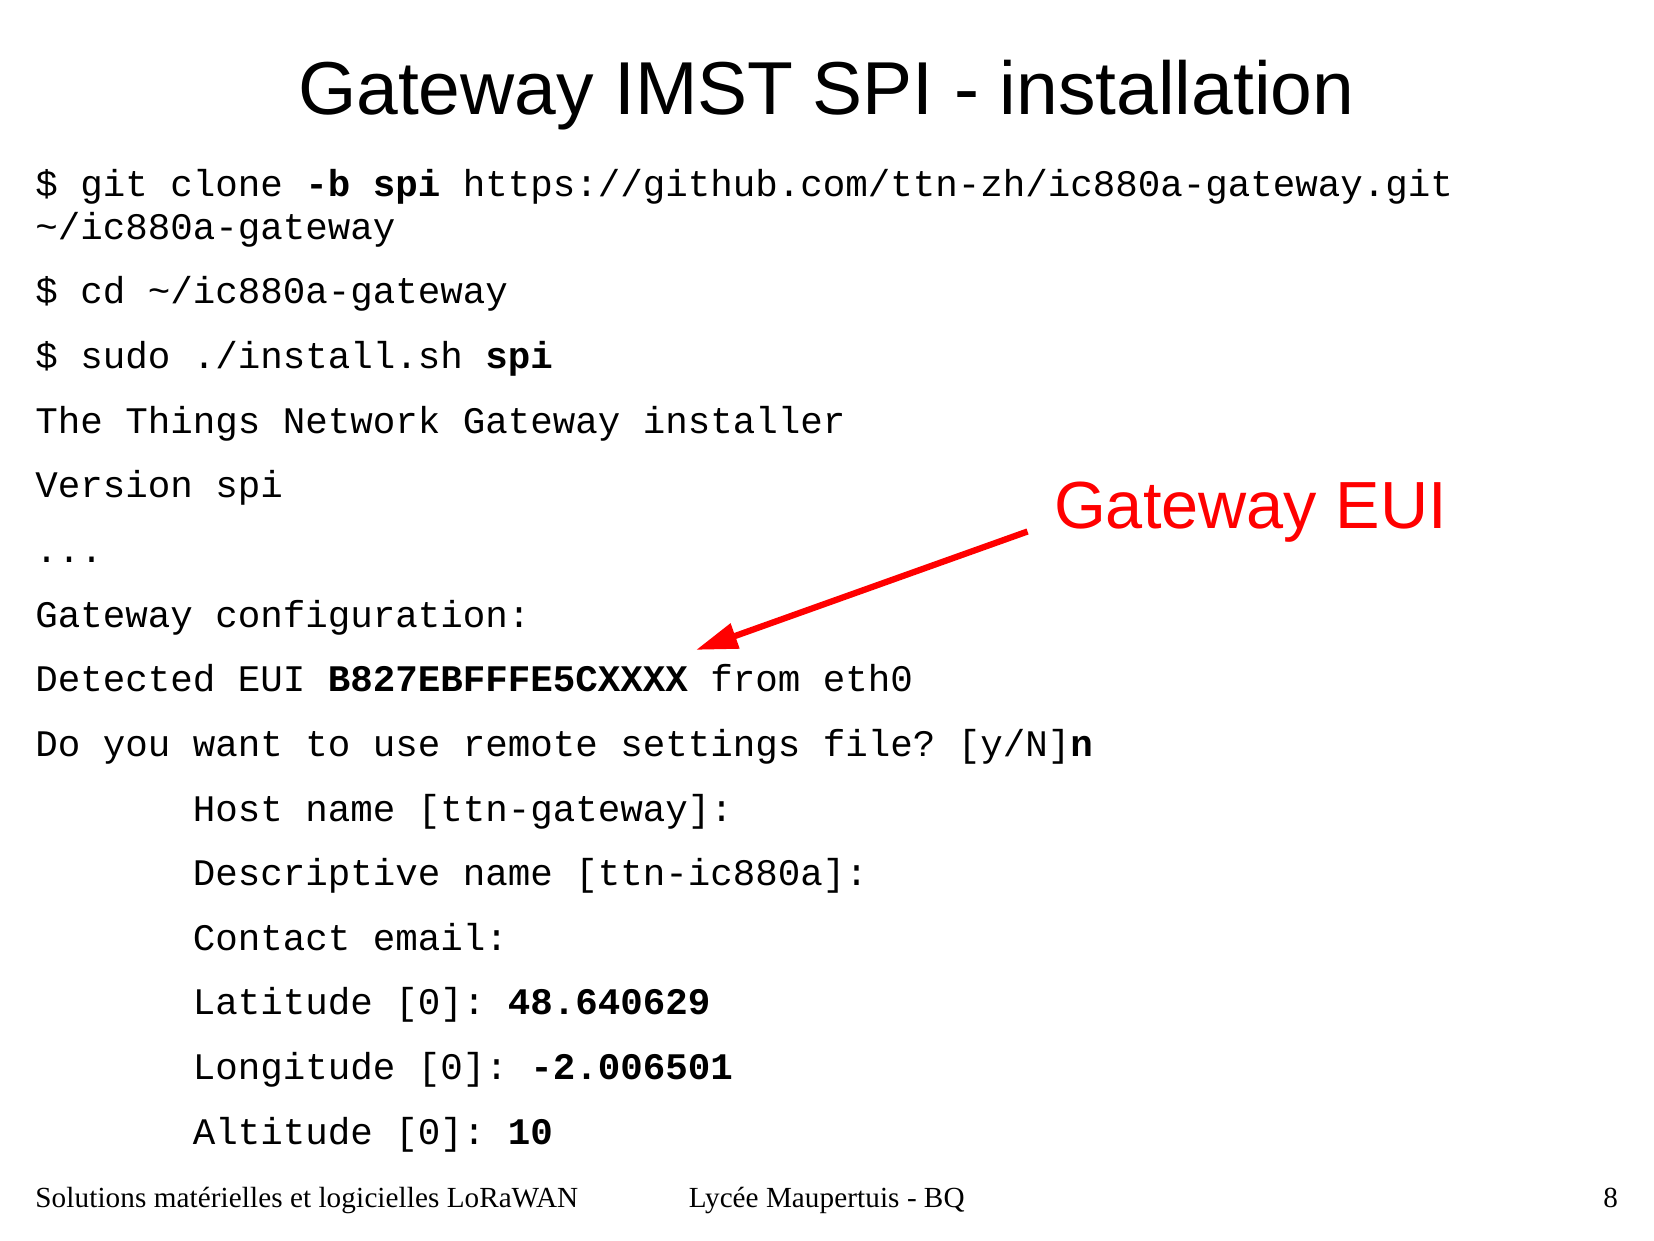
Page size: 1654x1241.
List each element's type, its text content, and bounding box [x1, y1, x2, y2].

text_box Gateway EUI [1039, 460, 1465, 551]
title Gateway IMST SPI - installation [35, 35, 1619, 142]
list $ git clone -b spi https://github.com/ttn-zh/ic880a-gateway.git ~/ic880a-gateway $ cd ~/ic880a-gateway $ sudo ./install.sh spi The Things Network Gateway installer Version spi ... Gateway configuration: Detected EUI B827EBFFFE5CXXXX from eth0 Do you want to use remote settings file? [y/N]n Host name [ttn-gateway]: Descriptive name [ttn-ic880a]: Contact email: Latitude [0]: 48.640629 Longitude [0]: -2.006501 Altitude [0]: 10 [35, 165, 1619, 1170]
